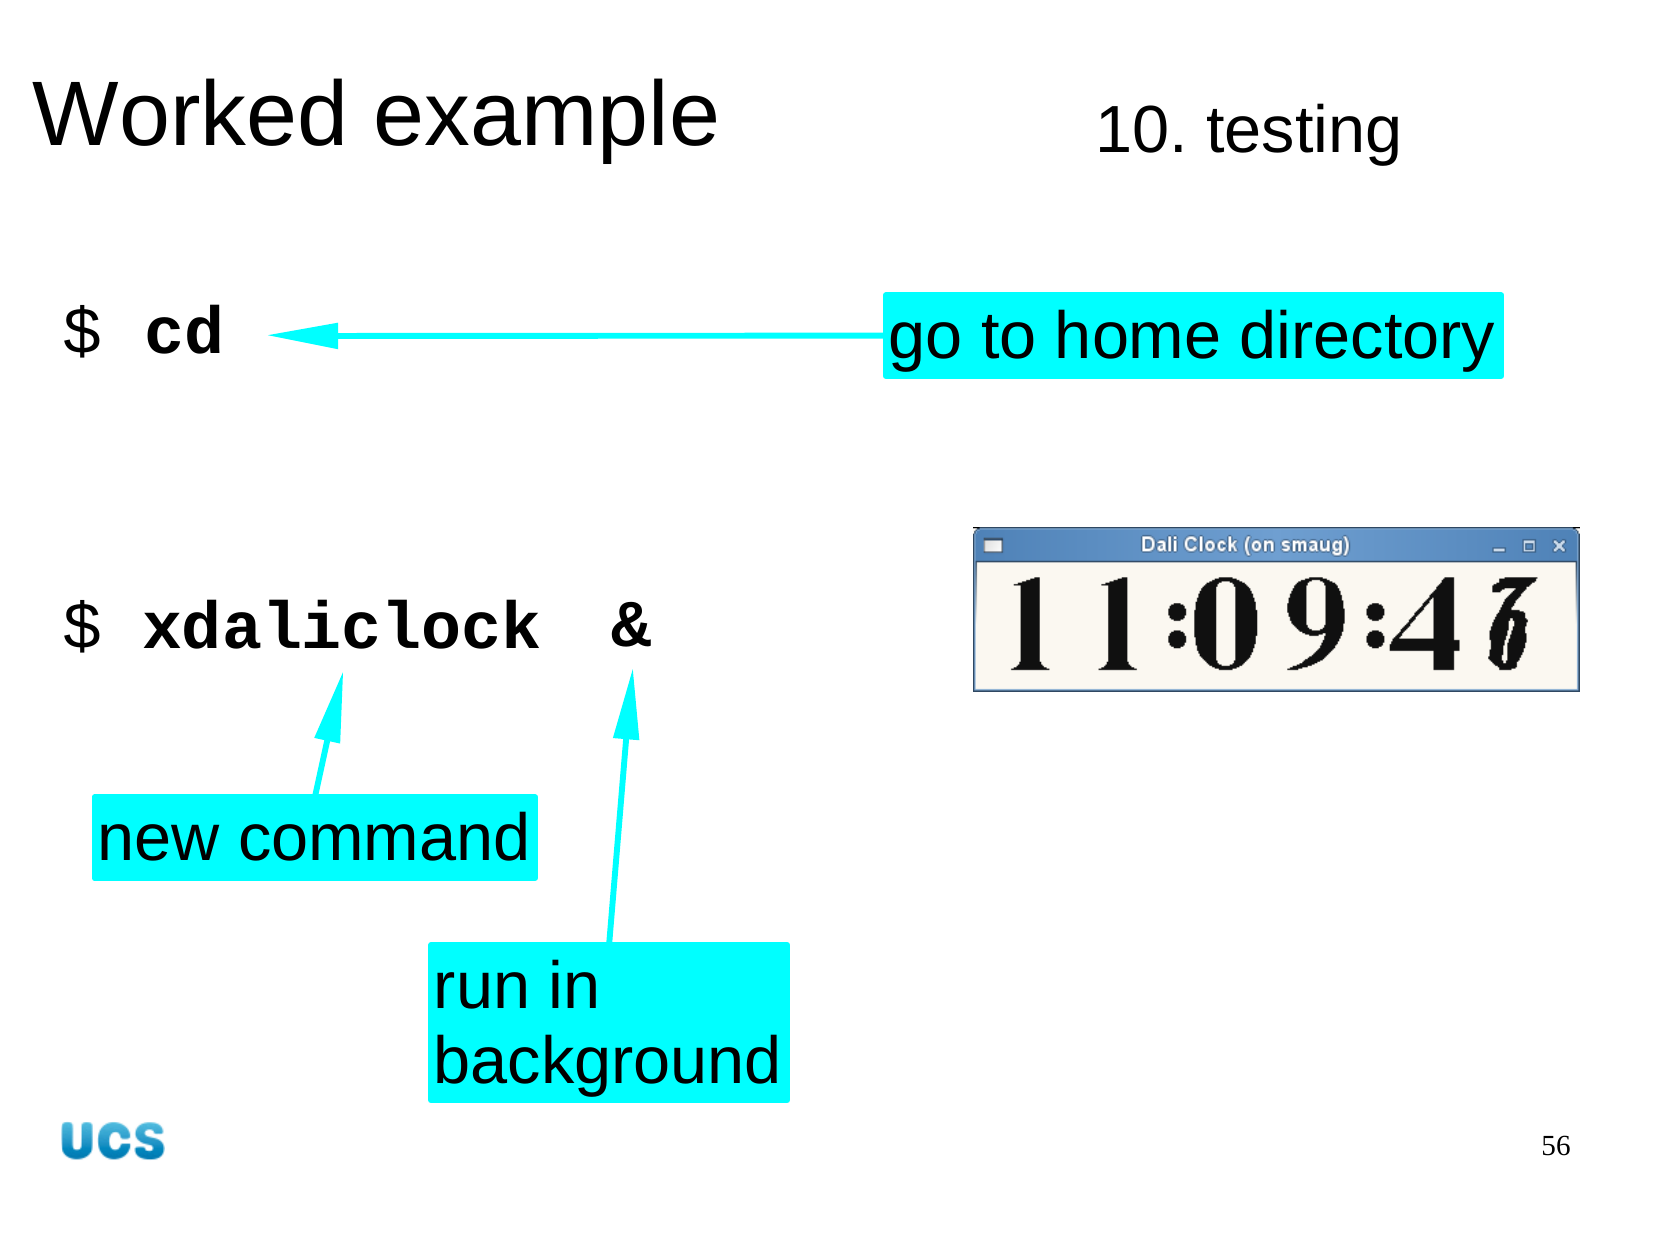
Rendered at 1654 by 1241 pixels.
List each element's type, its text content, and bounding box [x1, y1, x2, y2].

picture [973, 527, 1580, 693]
text_box run in background [431, 944, 788, 1101]
text_box xdaliclock [139, 590, 546, 673]
text_box 10. testing [1092, 88, 1408, 170]
text_box cd [141, 295, 268, 377]
text_box Worked example [29, 59, 725, 169]
text_box $ [59, 295, 106, 377]
text_box go to home directory [885, 295, 1502, 377]
picture [61, 1121, 165, 1161]
text_box new command [94, 797, 536, 878]
text_box $ [59, 590, 106, 673]
text_box & [608, 587, 655, 670]
